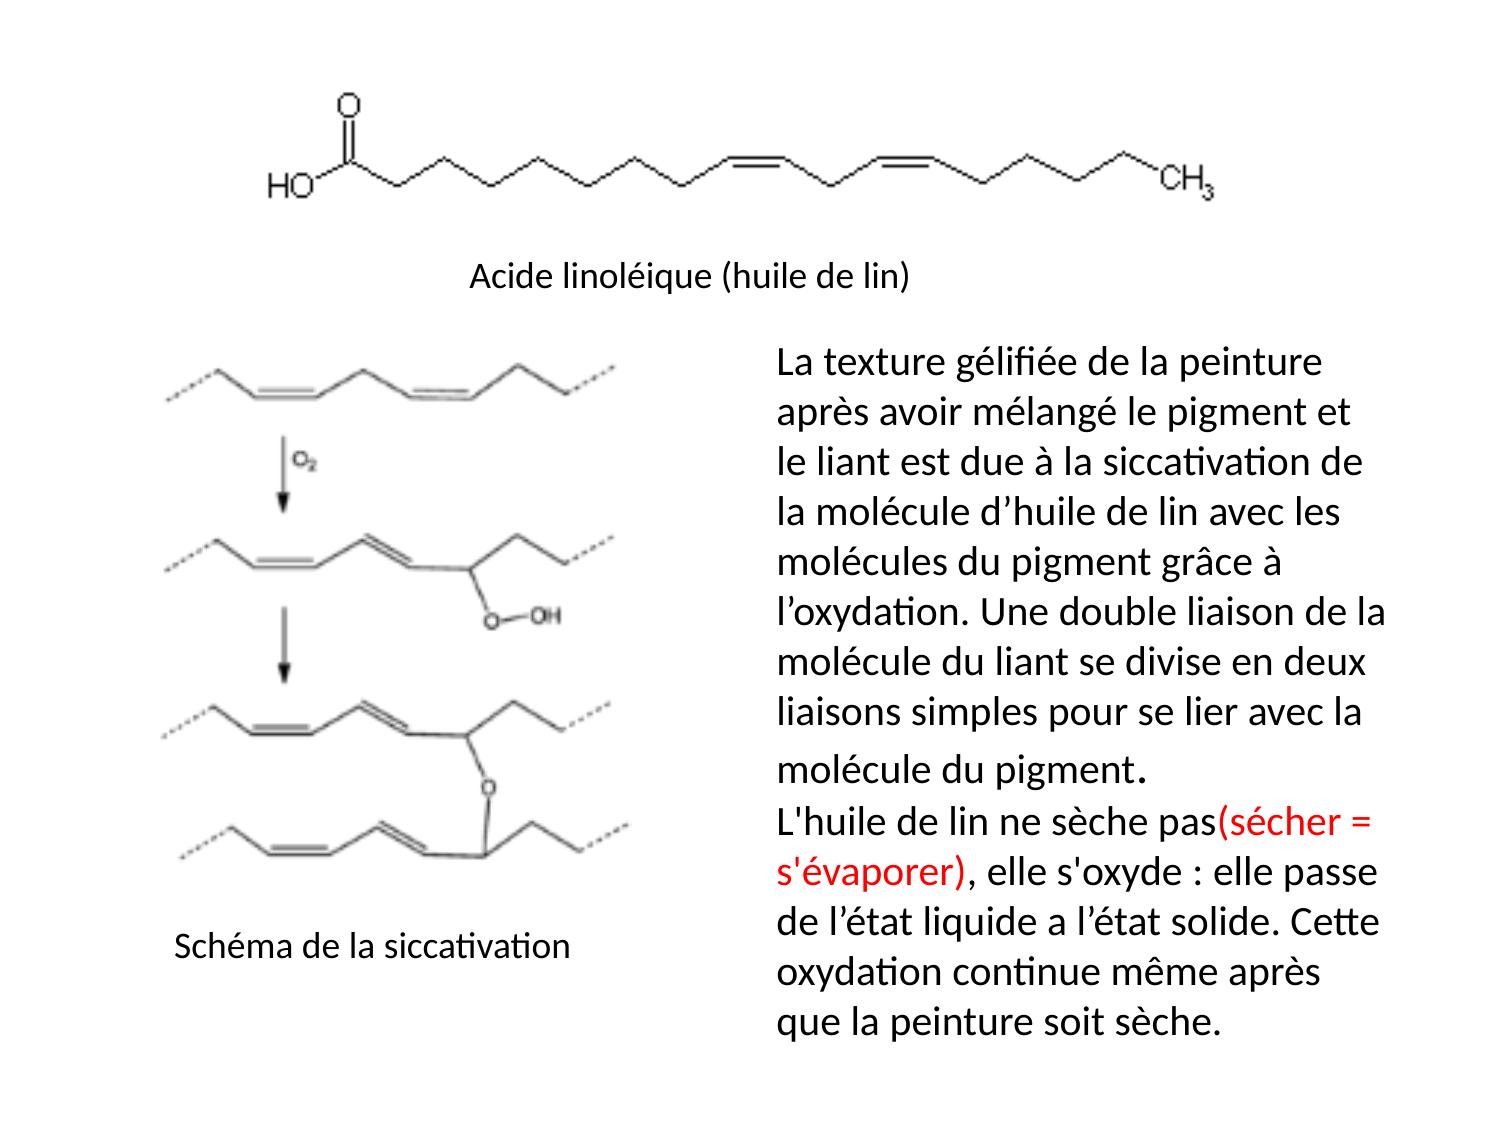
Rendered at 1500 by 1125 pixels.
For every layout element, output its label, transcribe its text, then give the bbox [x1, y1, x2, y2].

picture [159, 361, 632, 863]
text_box Schéma de la siccativation [159, 913, 621, 974]
text_box La texture gélifiée de la peinture après avoir mélangé le pigment et le liant est due à la siccativation de la molécule d’huile de lin avec les molécules du pigment grâce à l’oxydation. Une double liaison de la molécule du liant se divise en deux liaisons simples pour se lier avec la molécule du pigment. L'huile de lin ne sèche pas(sécher = s'évaporer), elle s'oxyde : elle passe de l’état liquide a l’état solide. Cette oxydation continue même après que la peinture soit sèche. [761, 326, 1404, 1052]
text_box Acide linoléique (huile de lin) [454, 243, 951, 304]
picture [242, 66, 1242, 279]
